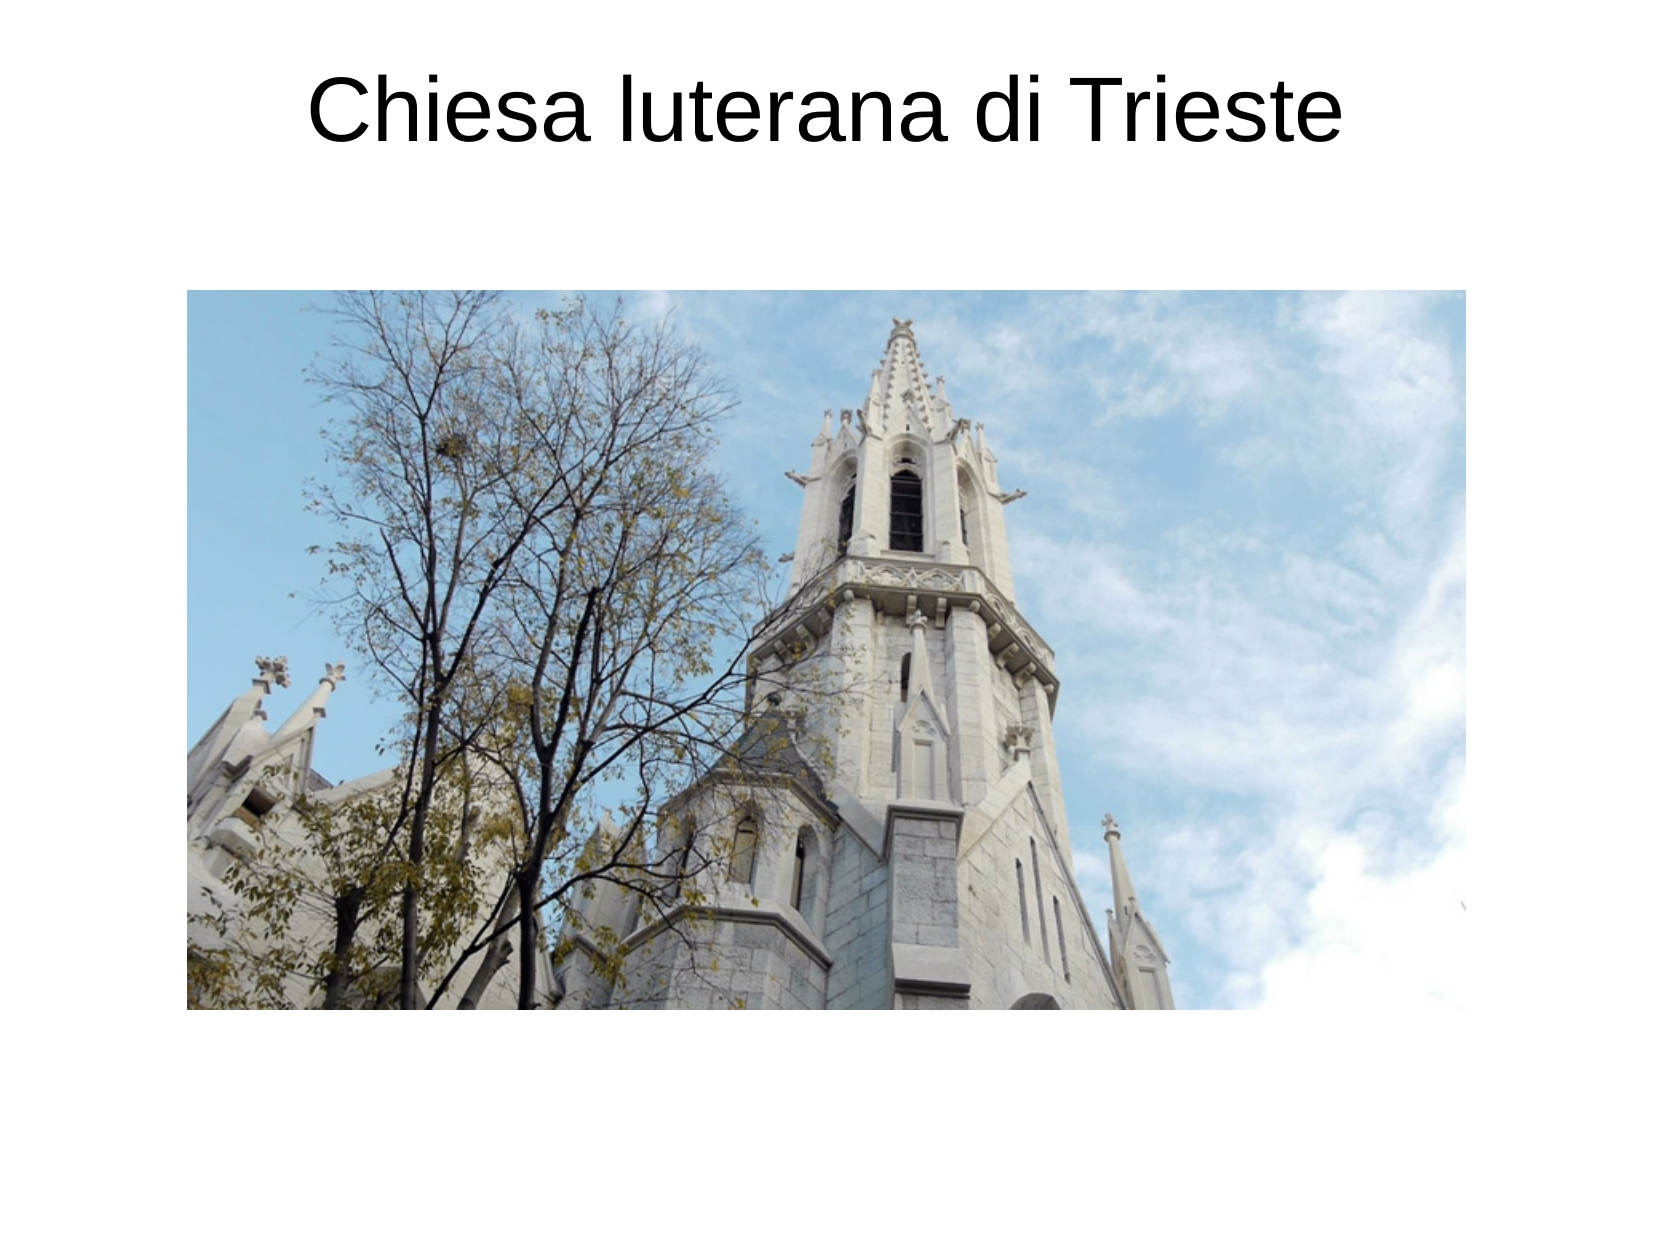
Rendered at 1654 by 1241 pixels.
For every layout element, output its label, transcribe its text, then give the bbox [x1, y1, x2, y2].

picture [187, 290, 1466, 1010]
title Chiesa luterana di Trieste [82, 49, 1571, 257]
